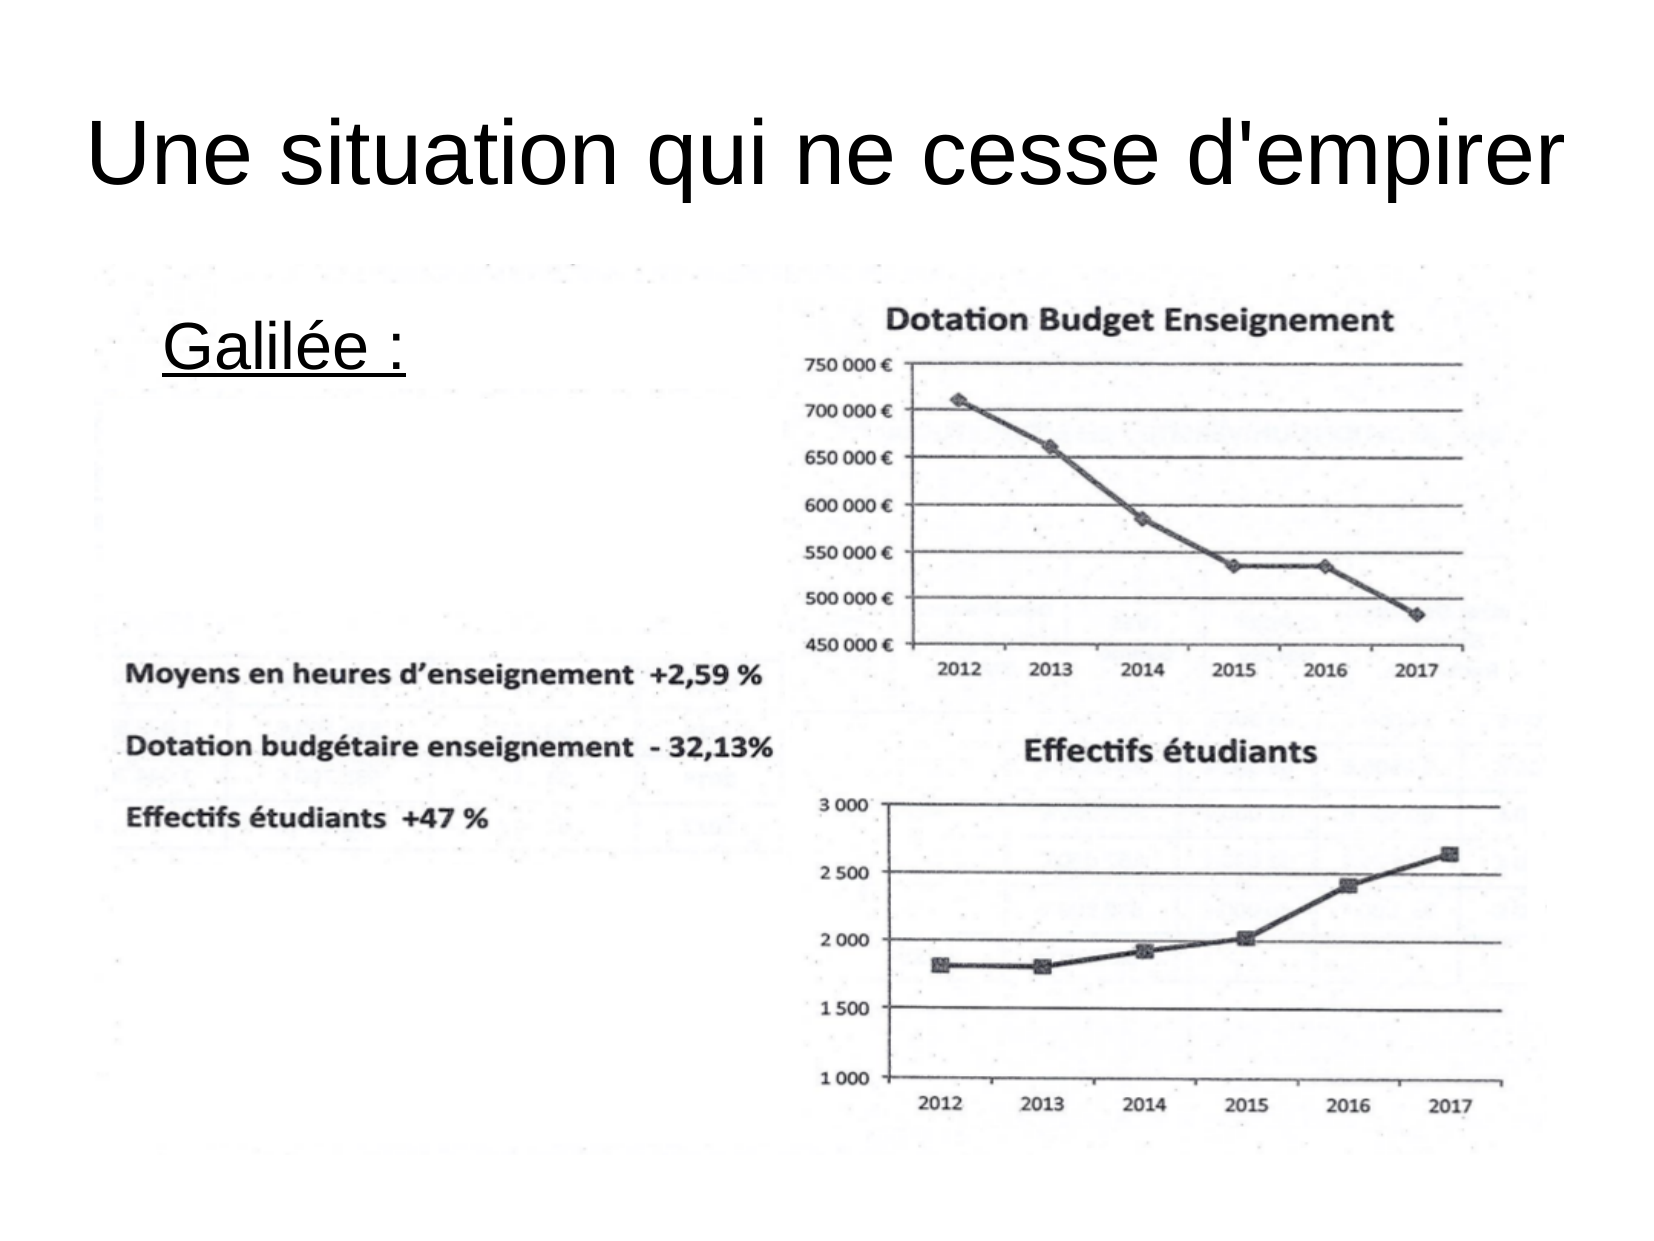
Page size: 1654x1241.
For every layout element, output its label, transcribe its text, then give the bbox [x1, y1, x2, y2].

title Une situation qui ne cesse d'empirer [82, 49, 1571, 257]
text_box Galilée : [91, 309, 438, 399]
picture [94, 264, 1547, 1155]
